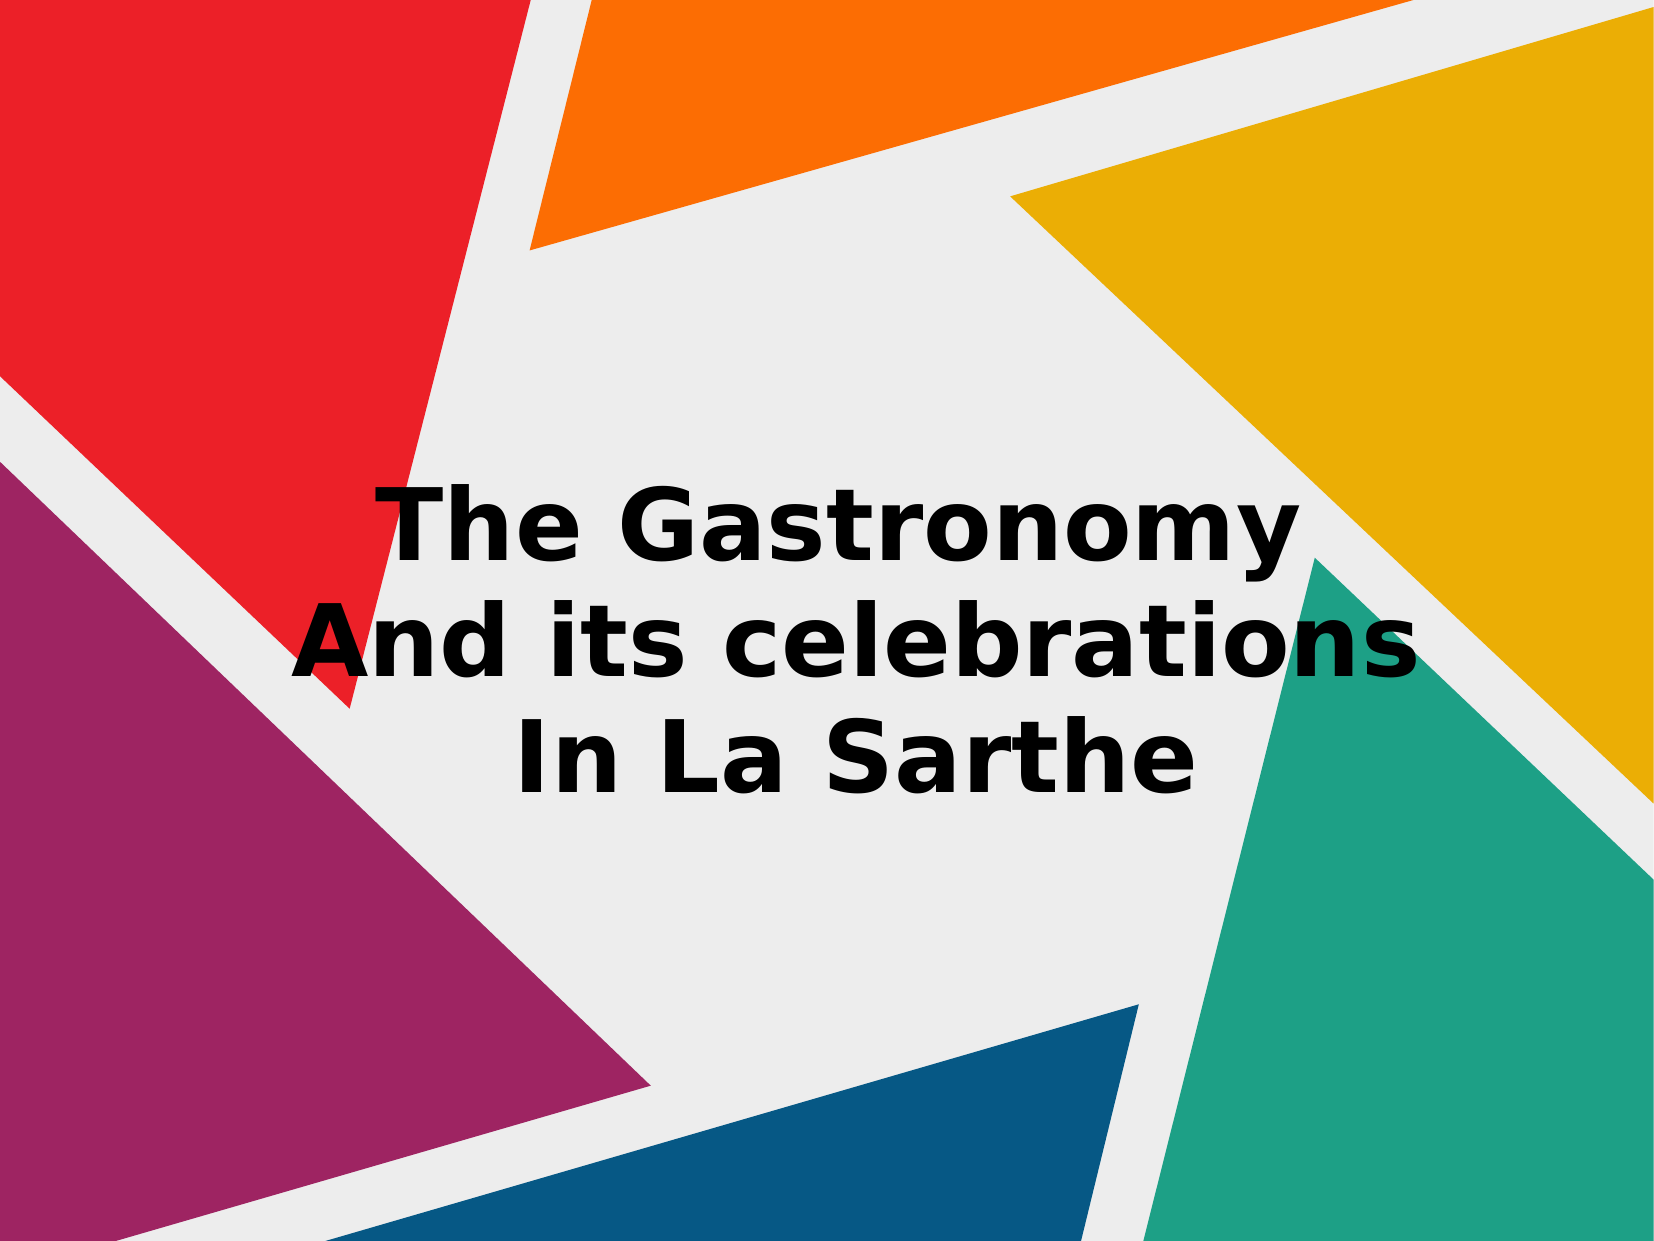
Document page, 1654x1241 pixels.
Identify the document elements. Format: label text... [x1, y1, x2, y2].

subtitle The Gastronomy And its celebrations In La Sarthe [212, 139, 1501, 1144]
